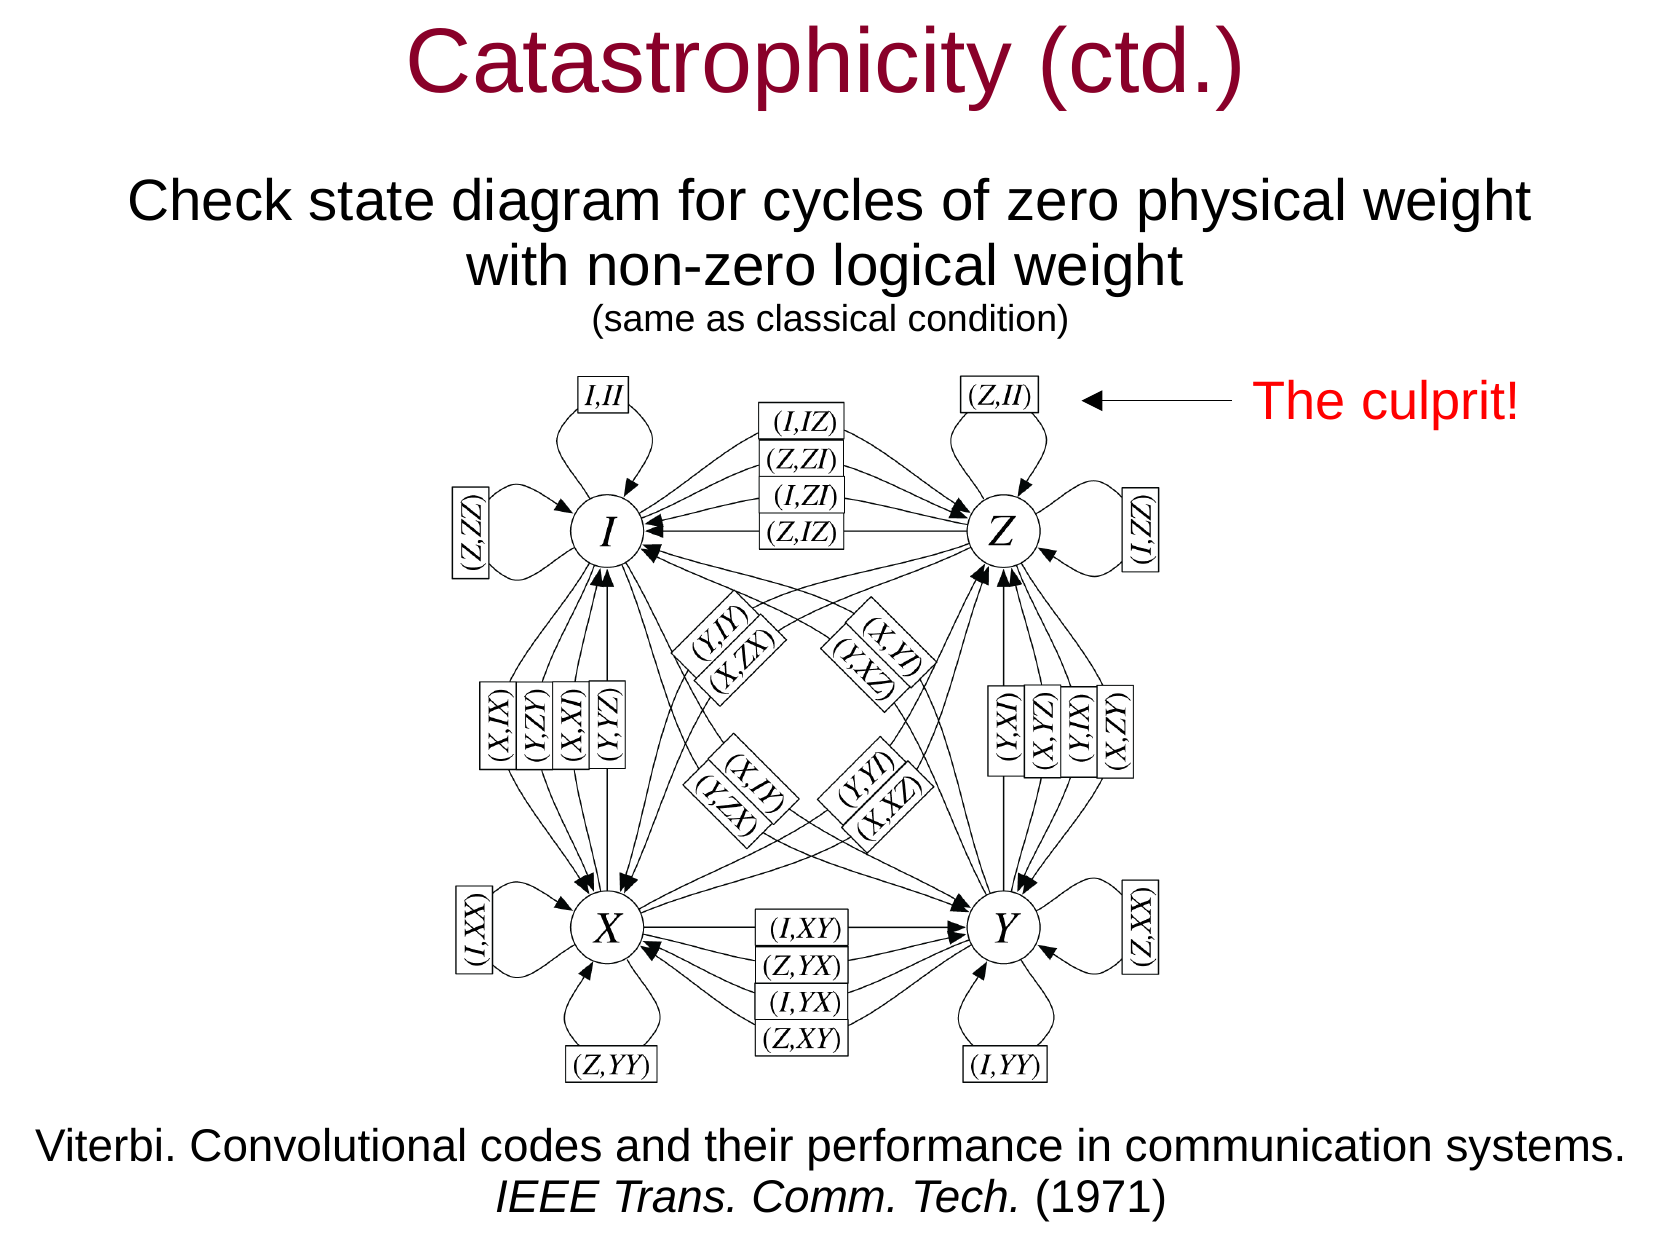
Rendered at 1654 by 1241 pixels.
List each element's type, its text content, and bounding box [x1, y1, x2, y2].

text_box Check state diagram for cycles of zero physical weight with non-zero logical weight (same as classical condition) [112, 160, 1545, 347]
text_box The culprit! [1237, 363, 1536, 477]
picture [447, 370, 1164, 1088]
text_box Viterbi. Convolutional codes and their performance in communication systems. IEEE Trans. Comm. Tech. (1971) [20, 1112, 1642, 1230]
title Catastrophicity (ctd.) [0, 0, 1654, 119]
